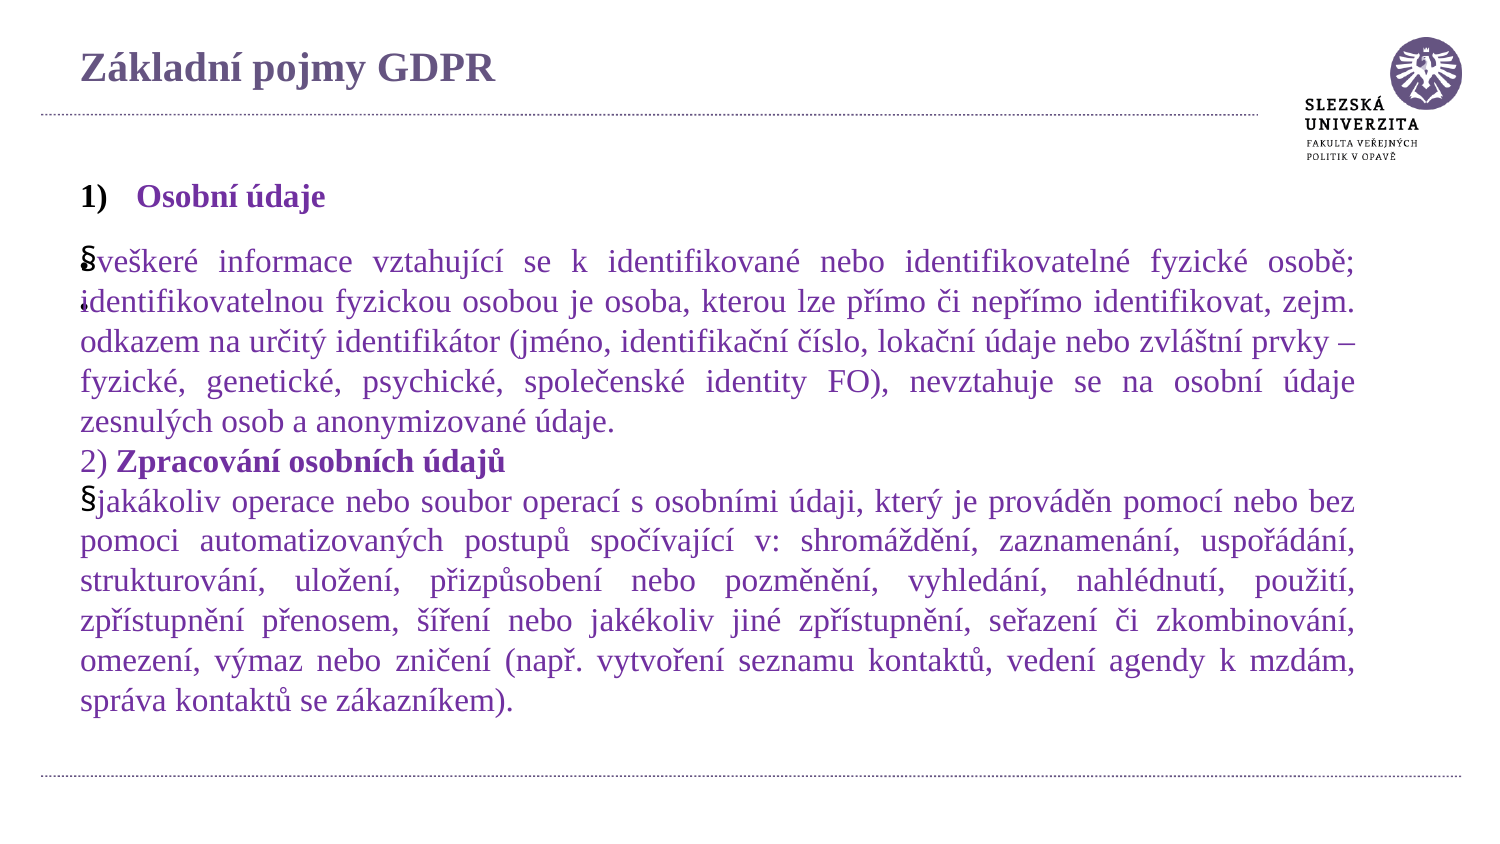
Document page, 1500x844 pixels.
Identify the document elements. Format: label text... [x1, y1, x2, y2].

title Základní pojmy GDPR [64, 32, 1070, 116]
text_box Osobní údaje veškeré informace vztahující se k identifikované nebo identifikovatelné fyzické osobě; identifikovatelnou fyzickou osobou je osoba, kterou lze přímo či nepřímo identifikovat, zejm. odkazem na určitý identifikátor (jméno, identifikační číslo, lokační údaje nebo zvláštní prvky – fyzické, genetické, psychické, společenské identity FO), nevztahuje se na osobní údaje zesnulých osob a anonymizované údaje. 2) Zpracování osobních údajů jakákoliv operace nebo soubor operací s osobními údaji, který je prováděn pomocí nebo bez pomoci automatizovaných postupů spočívající v: shromáždění, zaznamenání, uspořádání, strukturování, uložení, přizpůsobení nebo pozměnění, vyhledání, nahlédnutí, použití, zpřístupnění přenosem, šíření nebo jakékoliv jiné zpřístupnění, seřazení či zkombinování, omezení, výmaz nebo zničení (např. vytvoření seznamu kontaktů, vedení agendy k mzdám, správa kontaktů se zákazníkem). [64, 166, 1391, 773]
